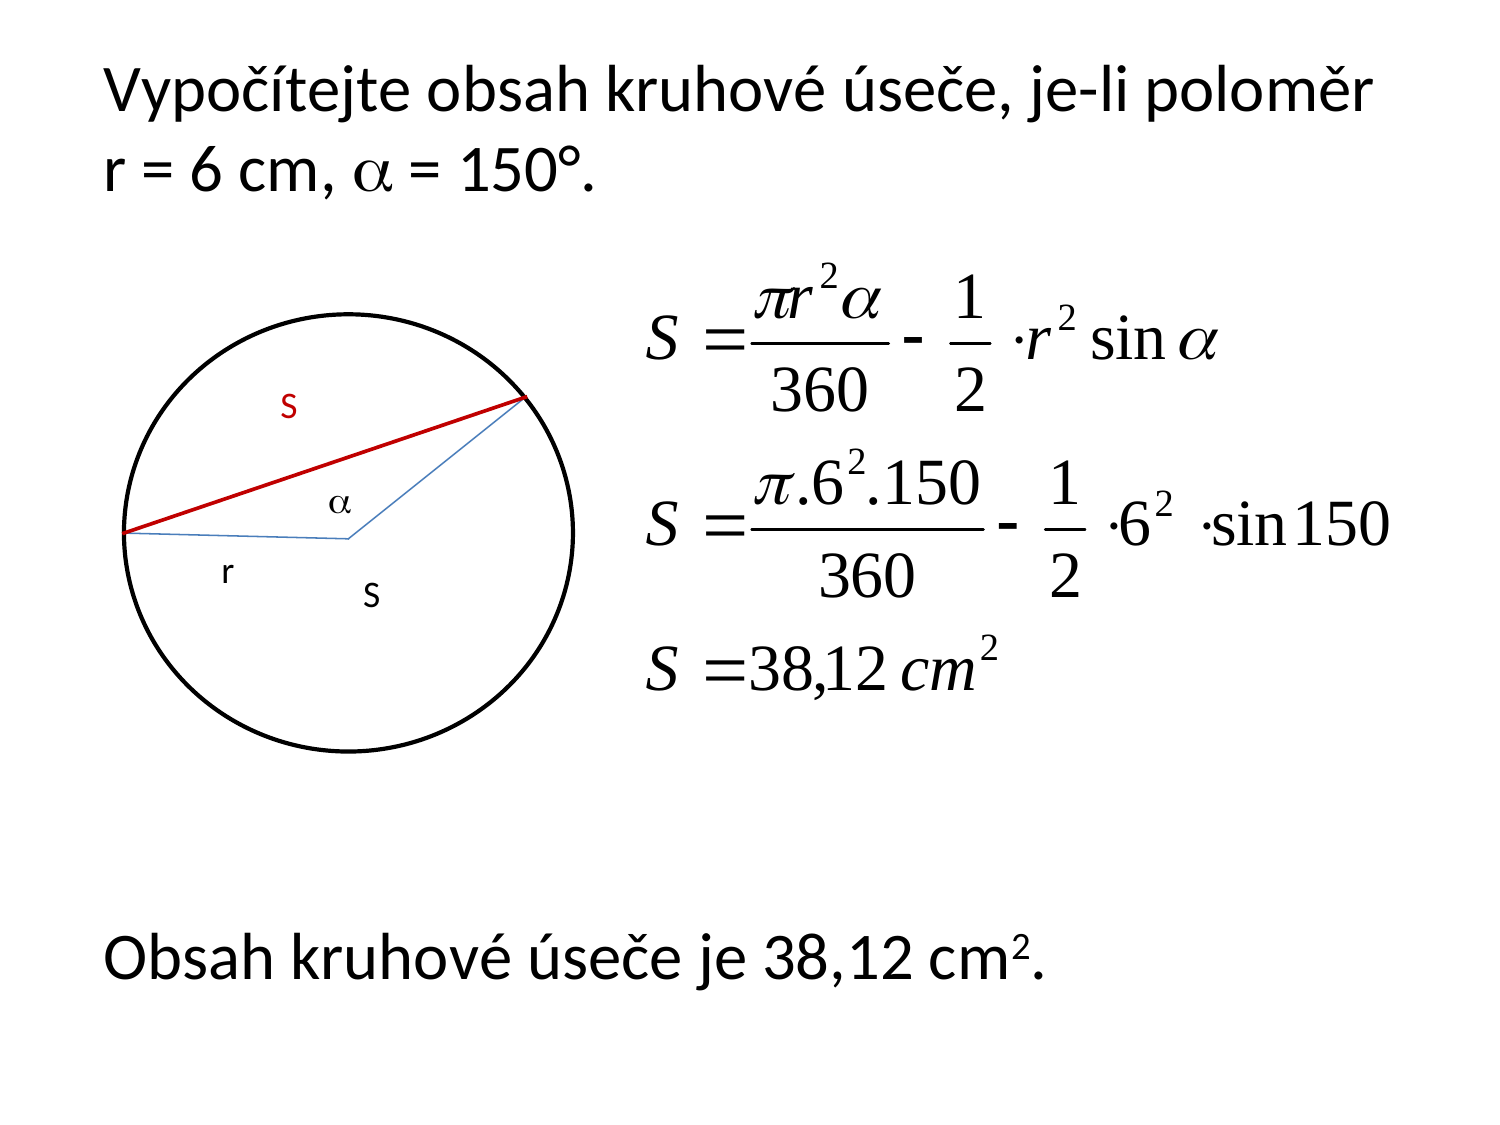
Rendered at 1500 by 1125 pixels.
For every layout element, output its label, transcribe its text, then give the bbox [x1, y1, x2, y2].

text_box r [206, 538, 349, 600]
text_box S [265, 373, 361, 434]
chart [634, 243, 1404, 717]
title Vypočítejte obsah kruhové úseče, je-li poloměr r = 6 cm,  = 150°. [88, 30, 1439, 219]
text_box S [348, 562, 467, 623]
list [64, 196, 1415, 939]
text_box Obsah kruhové úseče je 38,12 cm2. [88, 904, 1235, 1001]
text_box  [313, 467, 367, 529]
